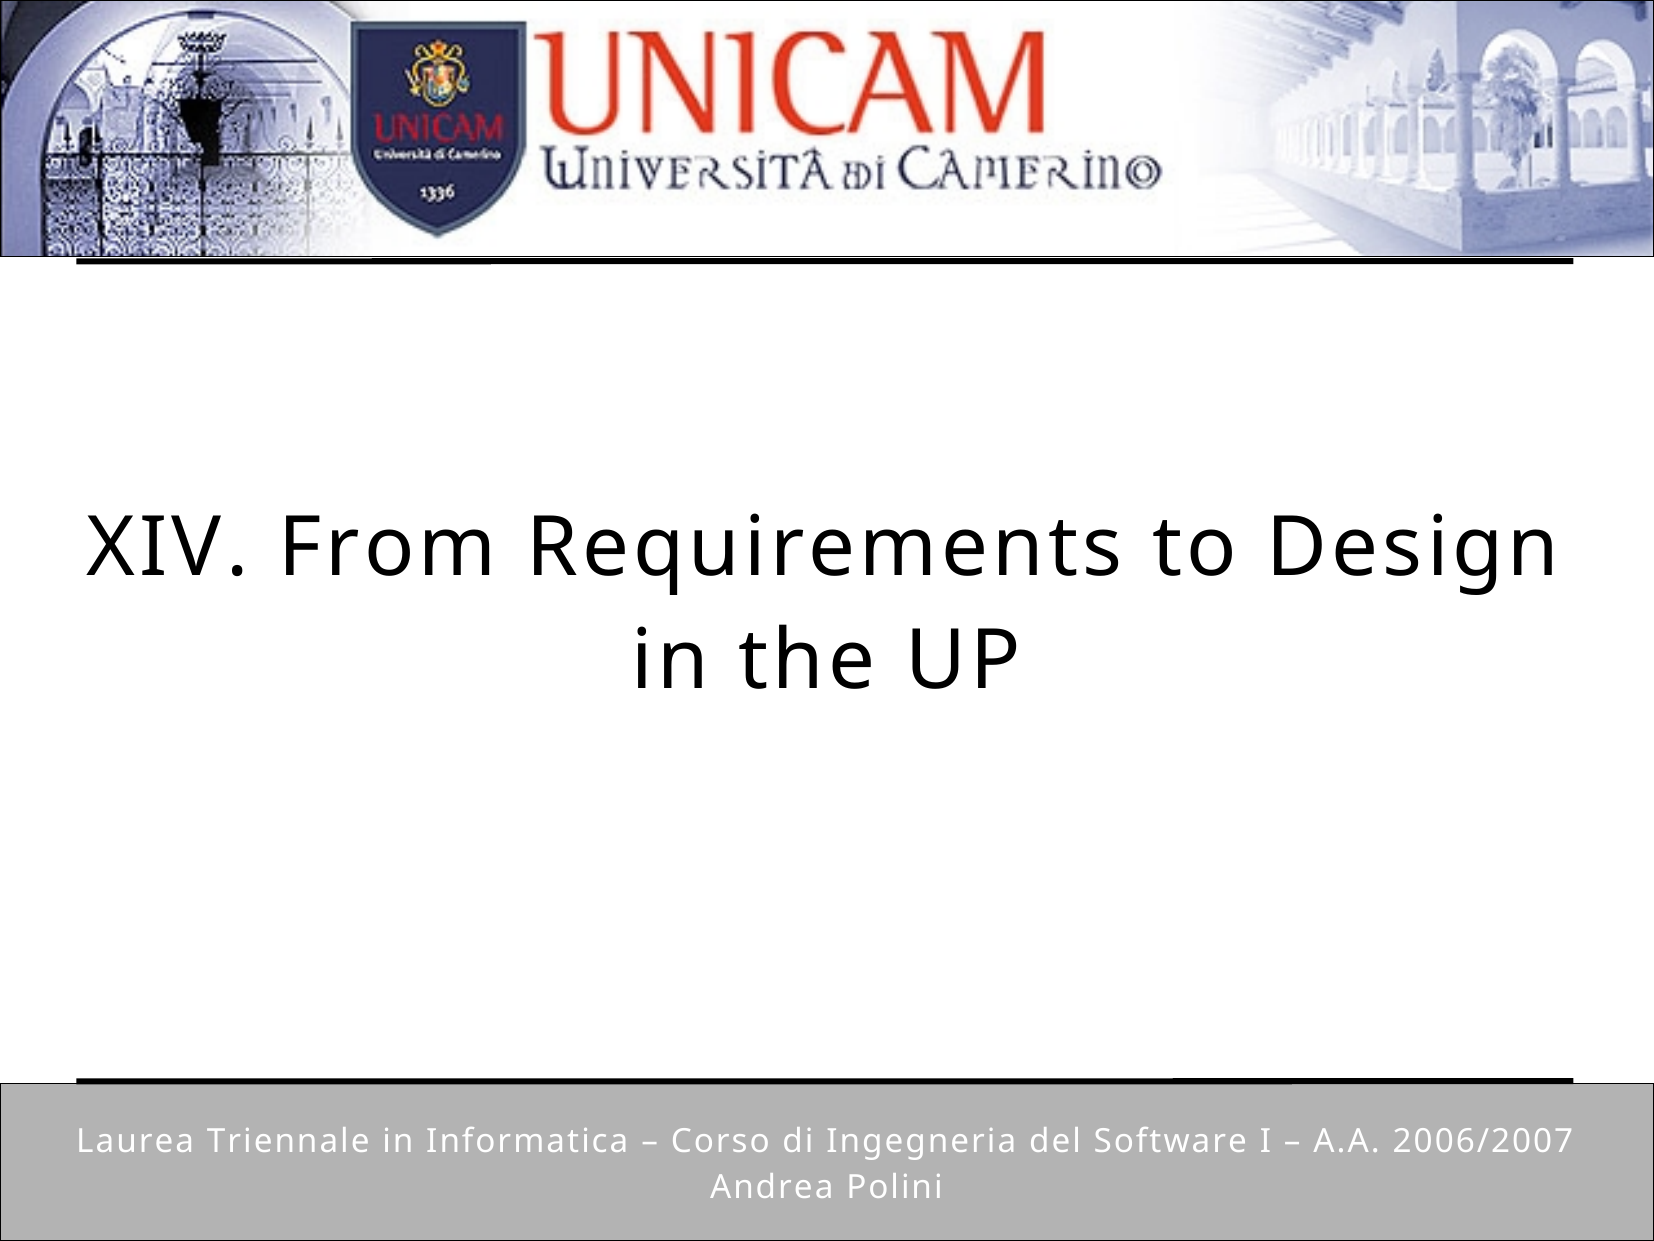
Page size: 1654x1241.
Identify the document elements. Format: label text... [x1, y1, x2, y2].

picture [1, 1, 1653, 256]
title XIV. From Requirements to Design in the UP [82, 495, 1571, 704]
